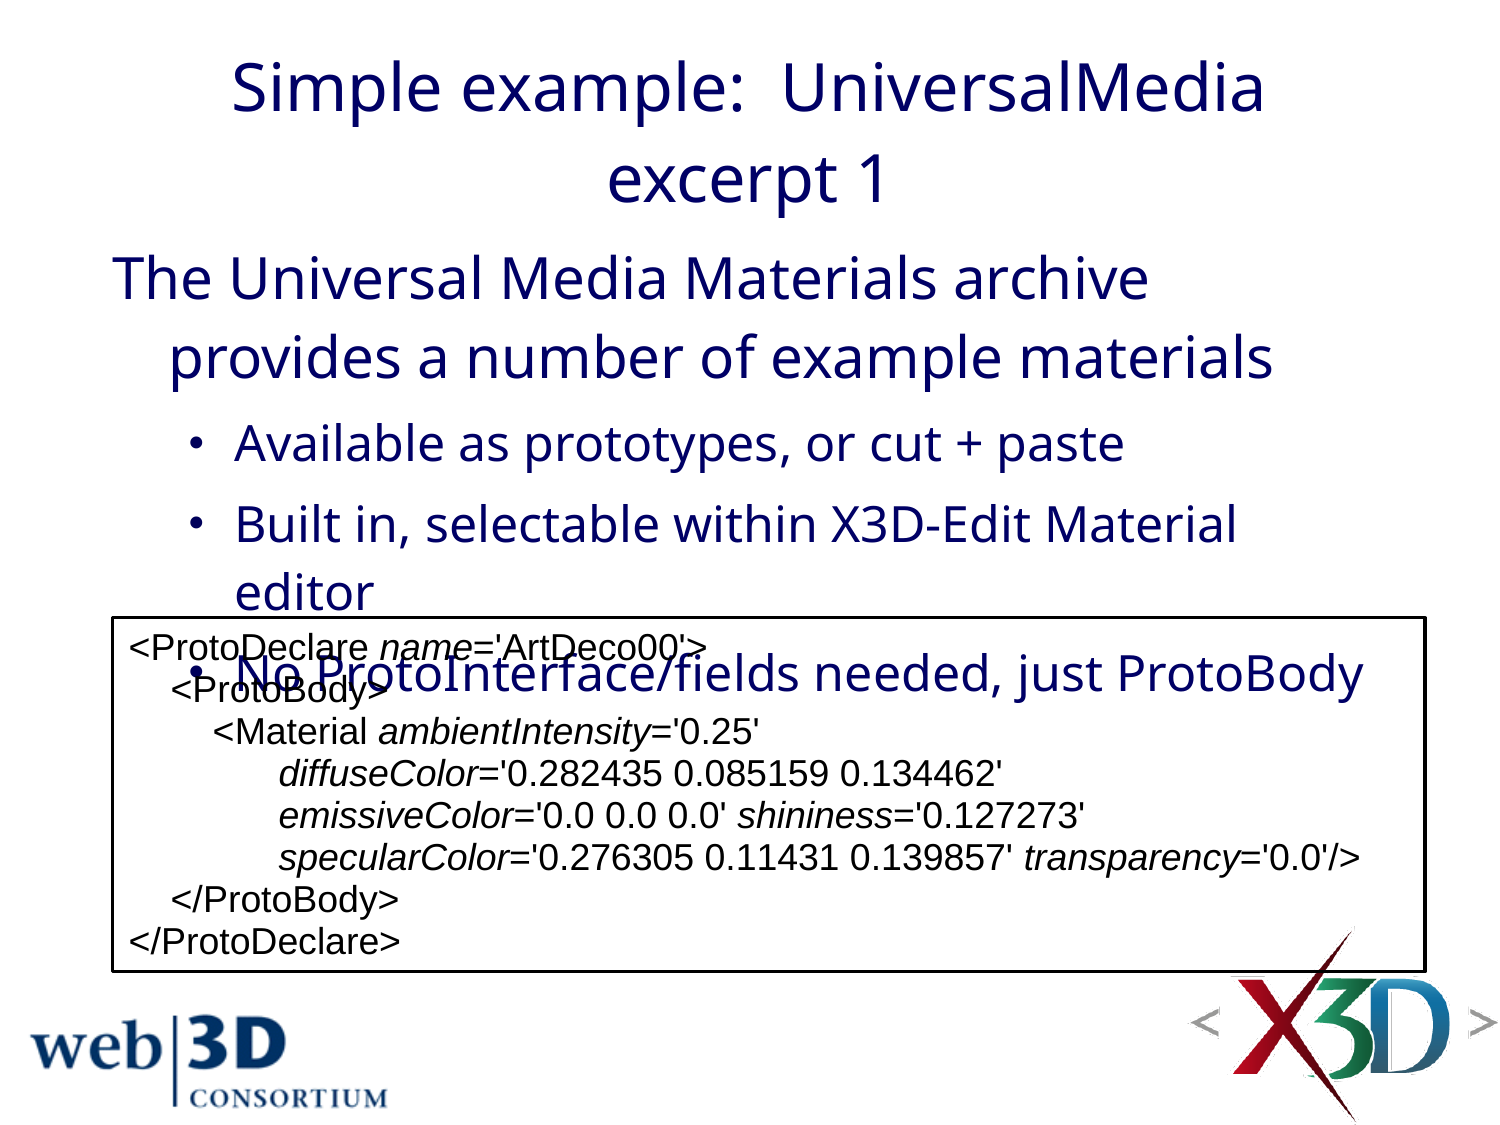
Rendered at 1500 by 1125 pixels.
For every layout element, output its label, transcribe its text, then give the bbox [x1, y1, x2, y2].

picture [12, 998, 413, 1118]
text_box <ProtoDeclare name='ArtDeco00'> <ProtoBody> <Material ambientIntensity='0.25' diffuseColor='0.282435 0.085159 0.134462' emissiveColor='0.0 0.0 0.0' shininess='0.127273' specularColor='0.276305 0.11431 0.139857' transparency='0.0'/> </ProtoBody> </ProtoDeclare> [112, 617, 1426, 972]
title Simple example: UniversalMedia excerpt 1 [112, 44, 1388, 218]
picture [1187, 926, 1500, 1125]
list The Universal Media Materials archive provides a number of example materials Available as prototypes, or cut + paste Built in, selectable within X3D-Edit Material editor No ProtoInterface/fields needed, just ProtoBody [112, 237, 1388, 597]
